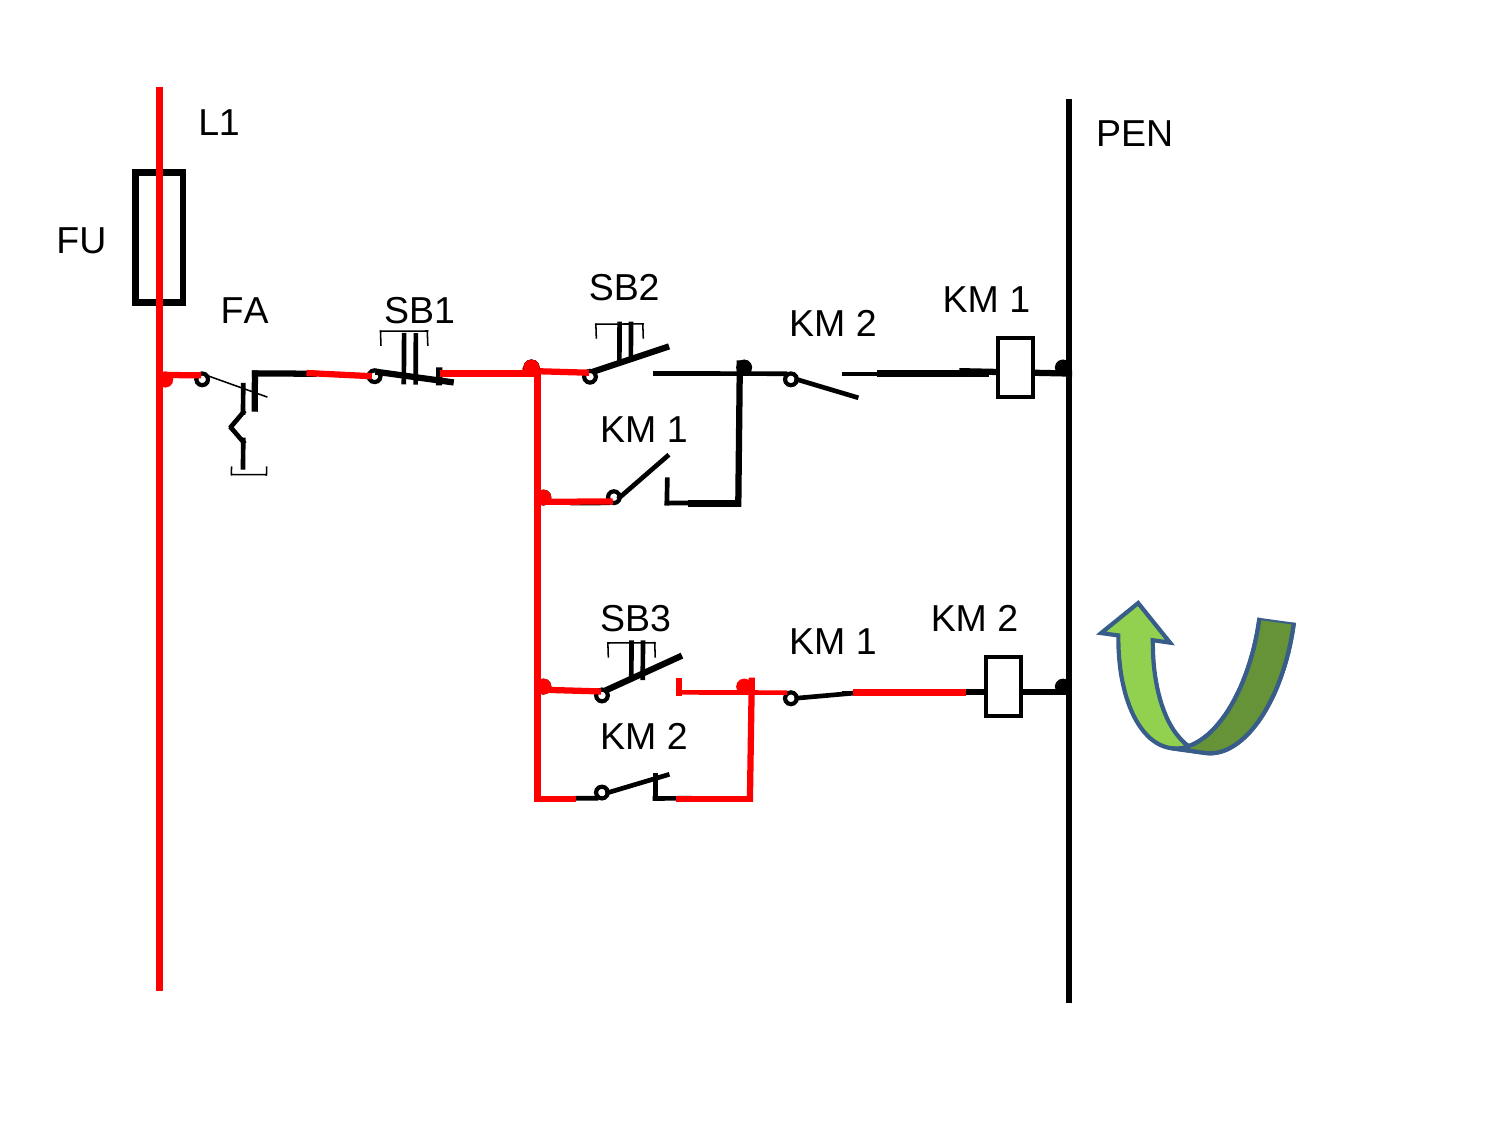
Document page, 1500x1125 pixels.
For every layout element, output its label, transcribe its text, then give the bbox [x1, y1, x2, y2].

text_box [743, 361, 751, 371]
text_box [196, 373, 209, 386]
text_box [1101, 603, 1294, 754]
text_box KM 2 [774, 290, 892, 352]
text_box SB2 [574, 255, 675, 316]
text_box KM 1 [774, 609, 892, 671]
text_box [159, 373, 172, 386]
text_box PEN [1081, 101, 1189, 163]
text_box SB3 [585, 586, 686, 647]
text_box KM 1 [927, 267, 1046, 328]
text_box FA [205, 278, 284, 340]
text_box KM 1 [585, 397, 703, 458]
text_box SB1 [369, 278, 470, 340]
text_box [596, 786, 608, 799]
text_box [537, 491, 550, 498]
text_box FU [41, 207, 122, 269]
text_box KM 2 [585, 704, 703, 765]
text_box [738, 680, 748, 693]
text_box [370, 370, 381, 383]
text_box [785, 692, 797, 705]
text_box [608, 491, 619, 504]
text_box L1 [183, 90, 255, 151]
text_box [584, 370, 596, 383]
text_box [1056, 361, 1066, 374]
text_box [1056, 680, 1066, 693]
text_box KM 2 [916, 586, 1034, 647]
text_box [596, 689, 608, 702]
text_box [525, 361, 538, 370]
text_box [785, 373, 797, 386]
text_box [537, 680, 550, 693]
text_box [135, 172, 156, 303]
text_box [985, 657, 1022, 716]
text_box [163, 172, 184, 303]
text_box [997, 338, 1034, 397]
